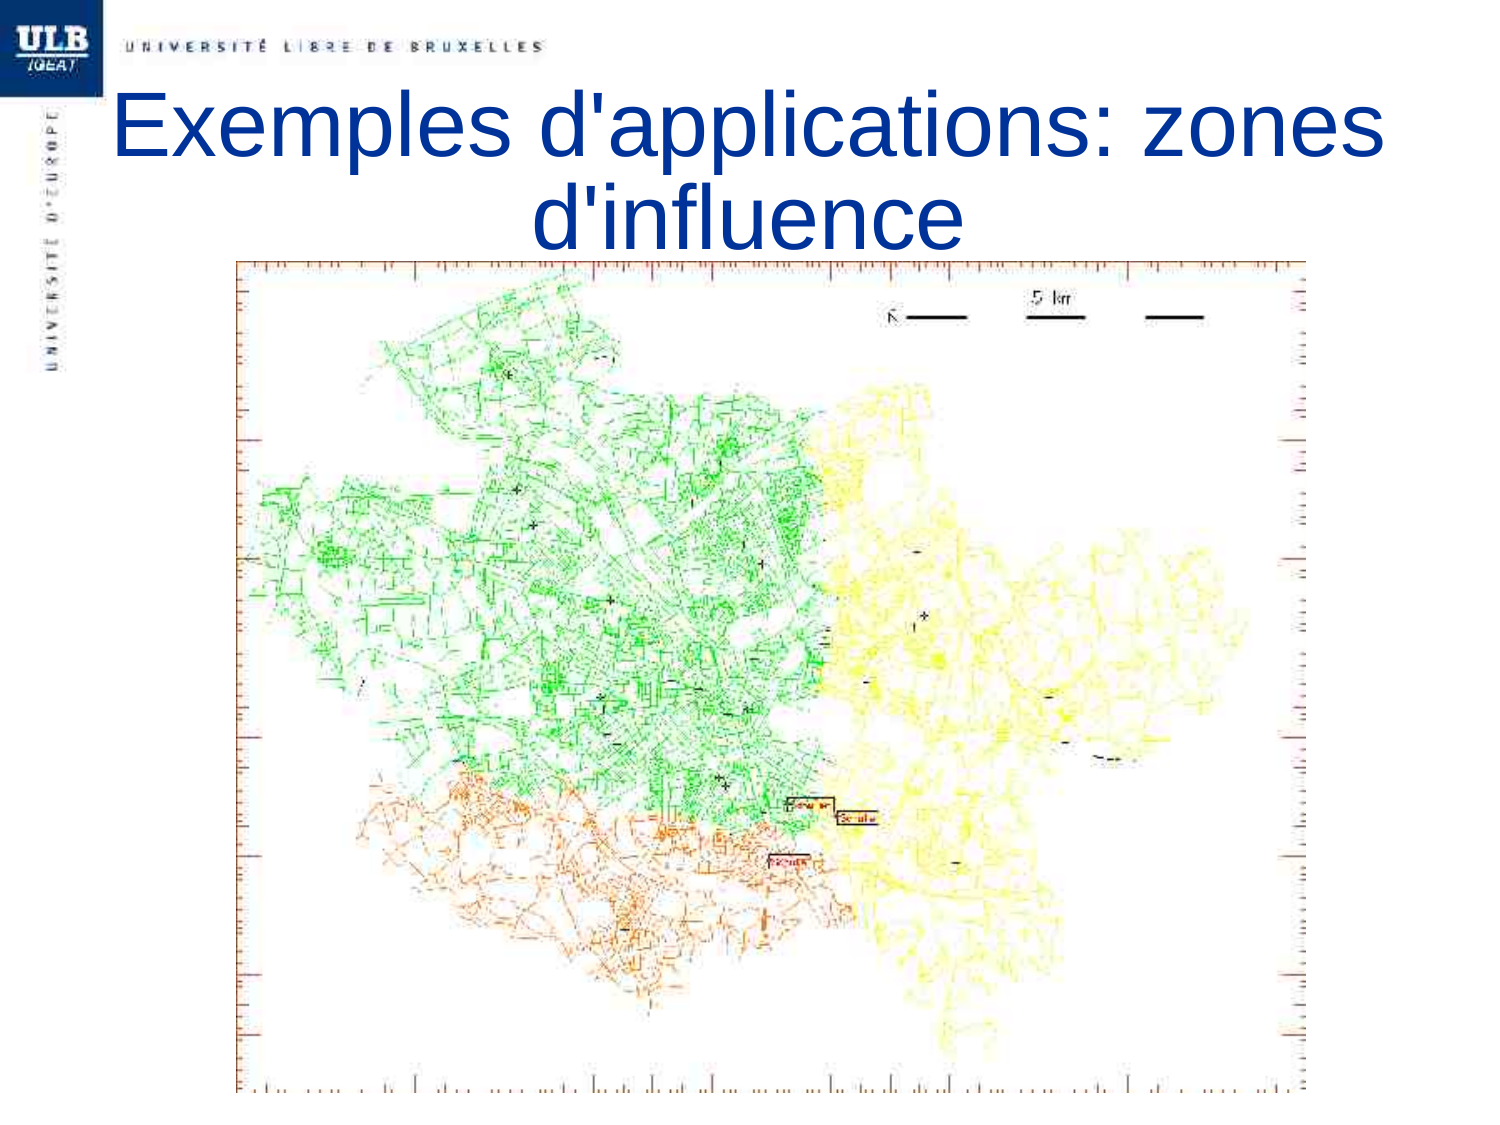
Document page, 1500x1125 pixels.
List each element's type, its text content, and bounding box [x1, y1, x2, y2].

title Exemples d'applications: zones d'influence [74, 57, 1425, 279]
picture [0, 0, 1500, 1125]
